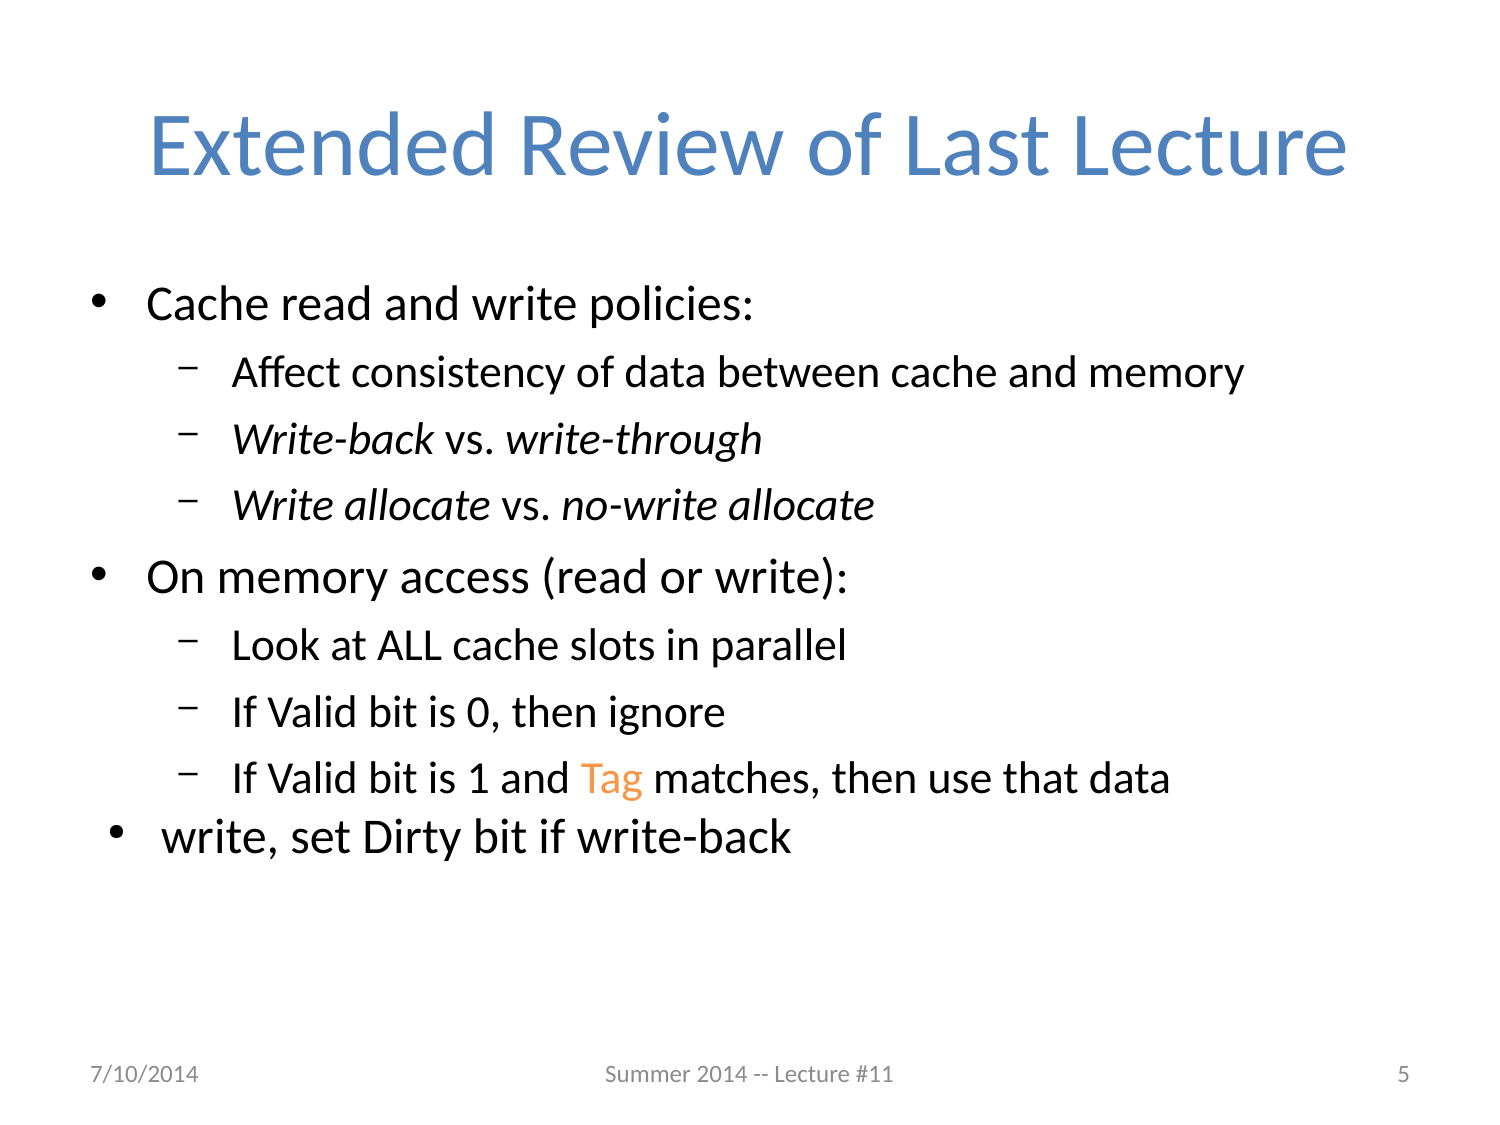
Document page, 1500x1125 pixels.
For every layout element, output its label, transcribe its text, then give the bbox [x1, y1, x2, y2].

slide_number 7/10/2014 [75, 1042, 425, 1103]
list Cache read and write policies: Affect consistency of data between cache and memory Write-back vs. write-through Write allocate vs. no-write allocate On memory access (read or write): Look at ALL cache slots in parallel If Valid bit is 0, then ignore If Valid bit is 1 and Tag matches, then use that data write, set Dirty bit if write-back [75, 262, 1425, 1073]
slide_number <number> [1074, 1042, 1425, 1103]
footer Summer 2014 -- Lecture #11 [512, 1042, 988, 1103]
title Extended Review of Last Lecture [75, 45, 1425, 233]
